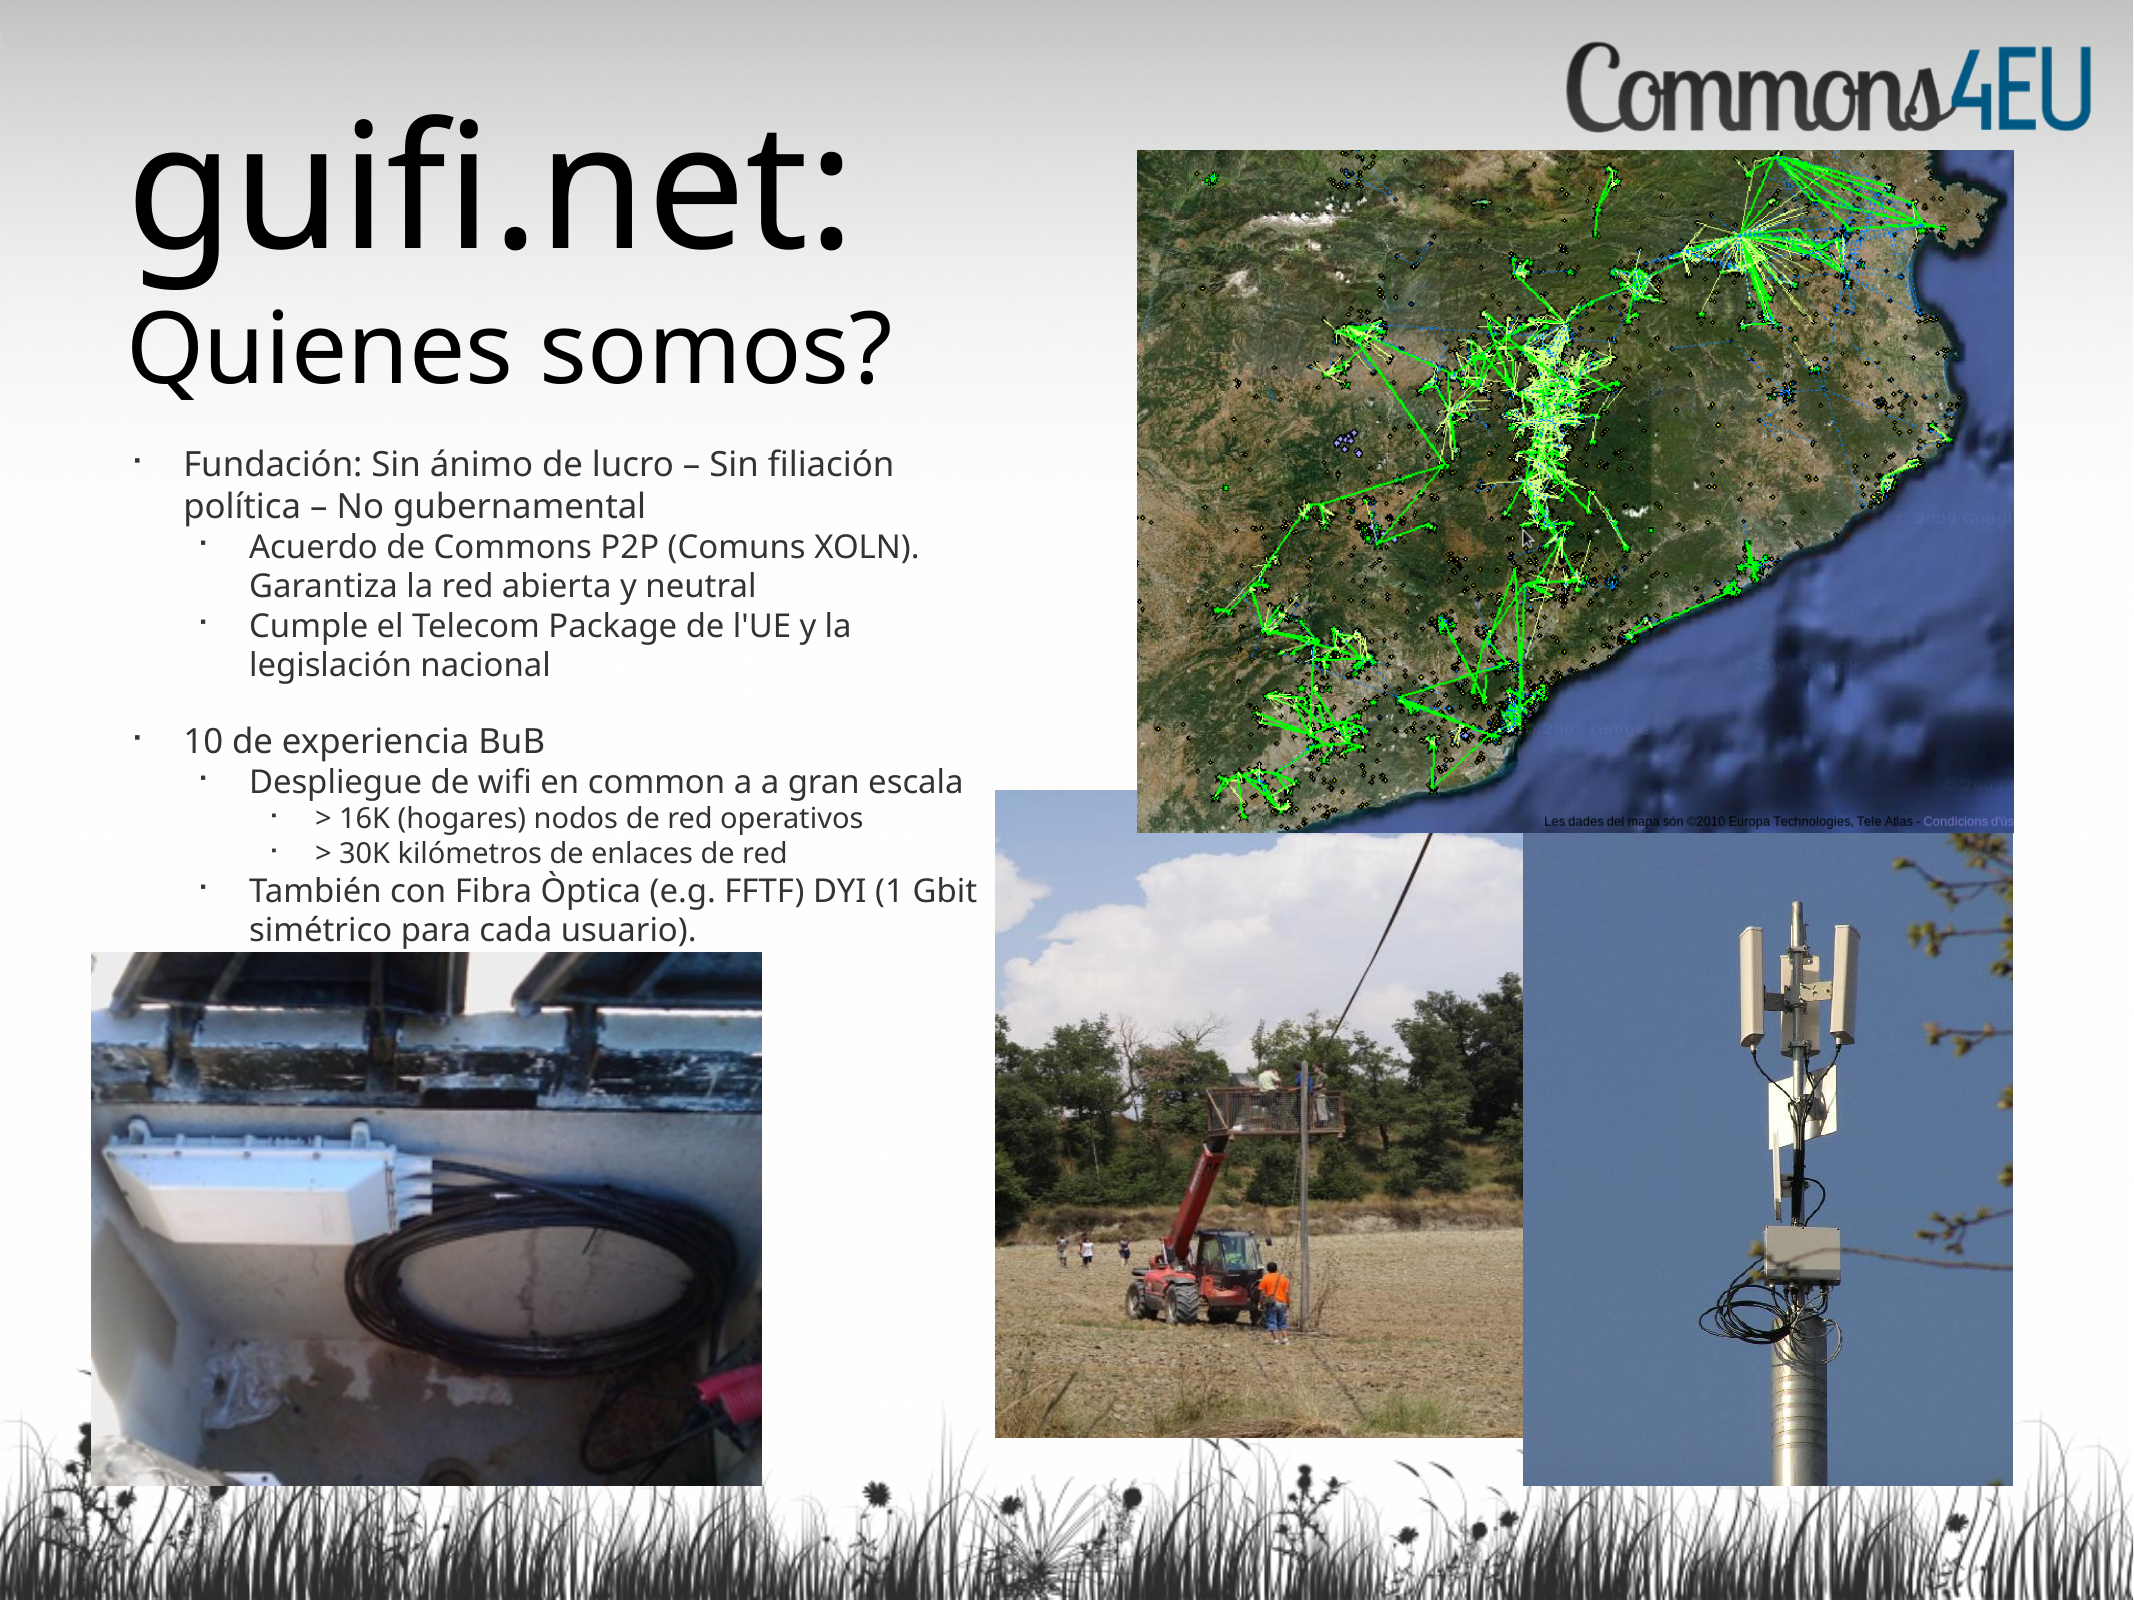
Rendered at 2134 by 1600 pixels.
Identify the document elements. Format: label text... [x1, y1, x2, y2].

picture [0, 0, 2134, 1600]
list Fundación: Sin ánimo de lucro – Sin filiación política – No gubernamental Acuerdo de Commons P2P (Comuns XOLN). Garantiza la red abierta y neutral Cumple el Telecom Package de l'UE y la legislación nacional 10 de experiencia BuB Despliegue de wifi en common a a gran escala > 16K (hogares) nodos de red operativos > 30K kilómetros de enlaces de red También con Fibra Òptica (e.g. FFTF) DYI (1 Gbit simétrico para cada usuario). [98, 431, 1020, 966]
title guifi.net: Quienes somos? [106, 63, 1905, 417]
